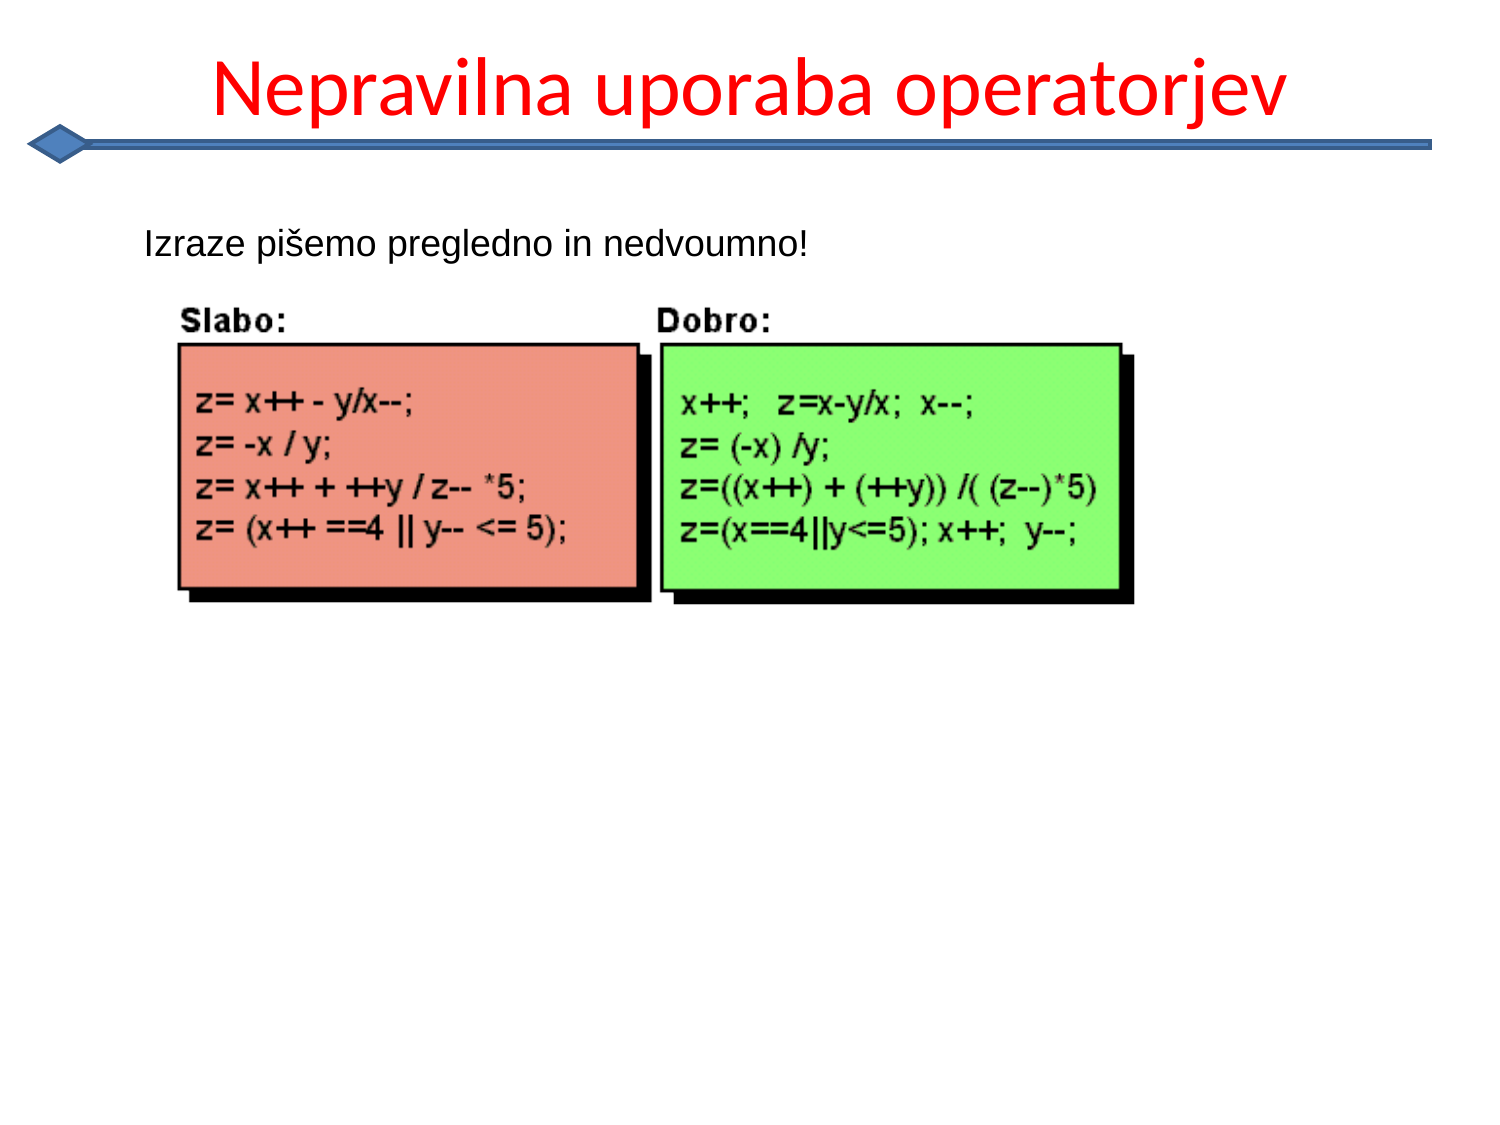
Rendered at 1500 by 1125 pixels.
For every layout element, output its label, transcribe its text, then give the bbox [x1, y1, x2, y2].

text_box Izraze pišemo pregledno in nedvoumno! [128, 210, 1372, 272]
title Nepravilna uporaba operatorjev [75, 23, 1426, 141]
picture [164, 292, 1137, 607]
